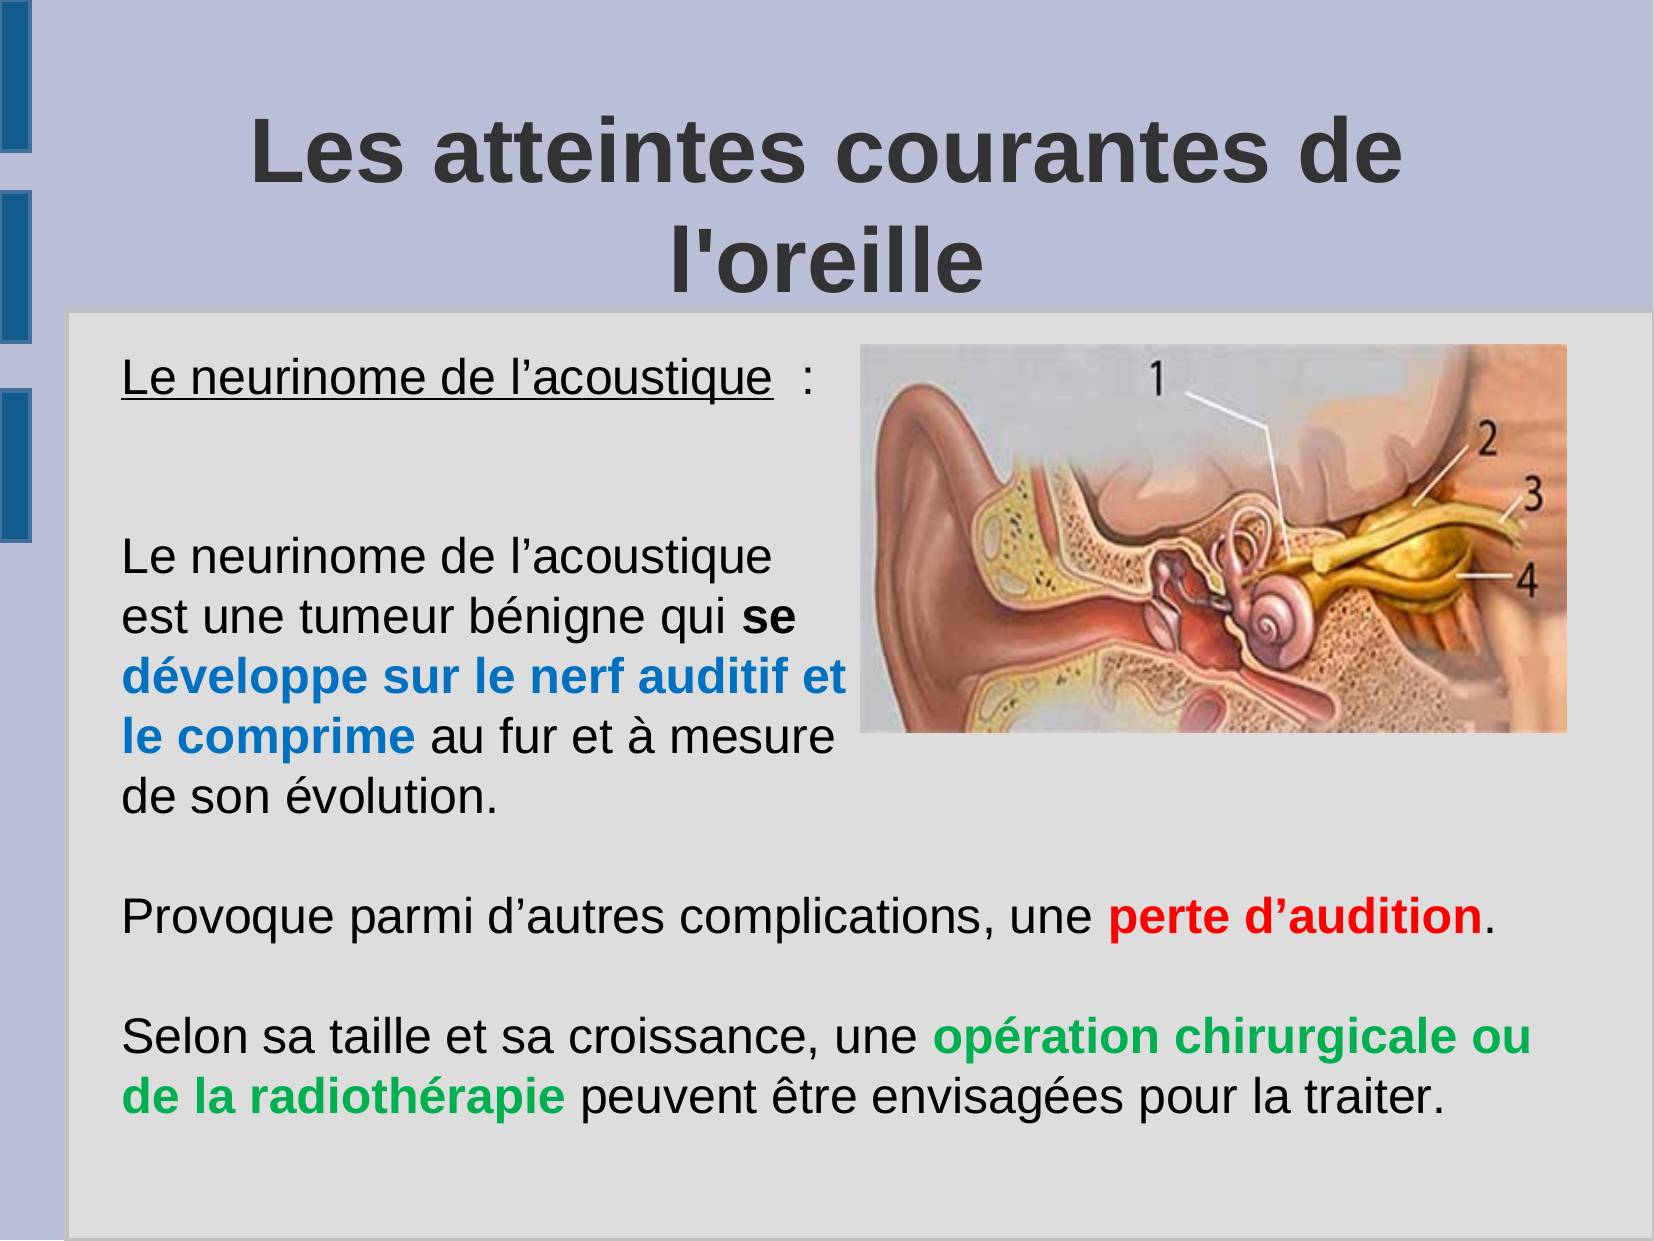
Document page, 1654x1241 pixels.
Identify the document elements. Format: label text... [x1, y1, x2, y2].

list Le neurinome de l’acoustique : Le neurinome de l’acoustique est une tumeur bénigne qui se développe sur le nerf auditif et le comprime au fur et à mesure de son évolution. Provoque parmi d’autres complications, une perte d’audition. Selon sa taille et sa croissance, une opération chirurgicale ou de la radiothérapie peuvent être envisagées pour la traiter. [121, 344, 1534, 1127]
picture [860, 344, 1567, 733]
title Les atteintes courantes de l'oreille [121, 91, 1534, 299]
